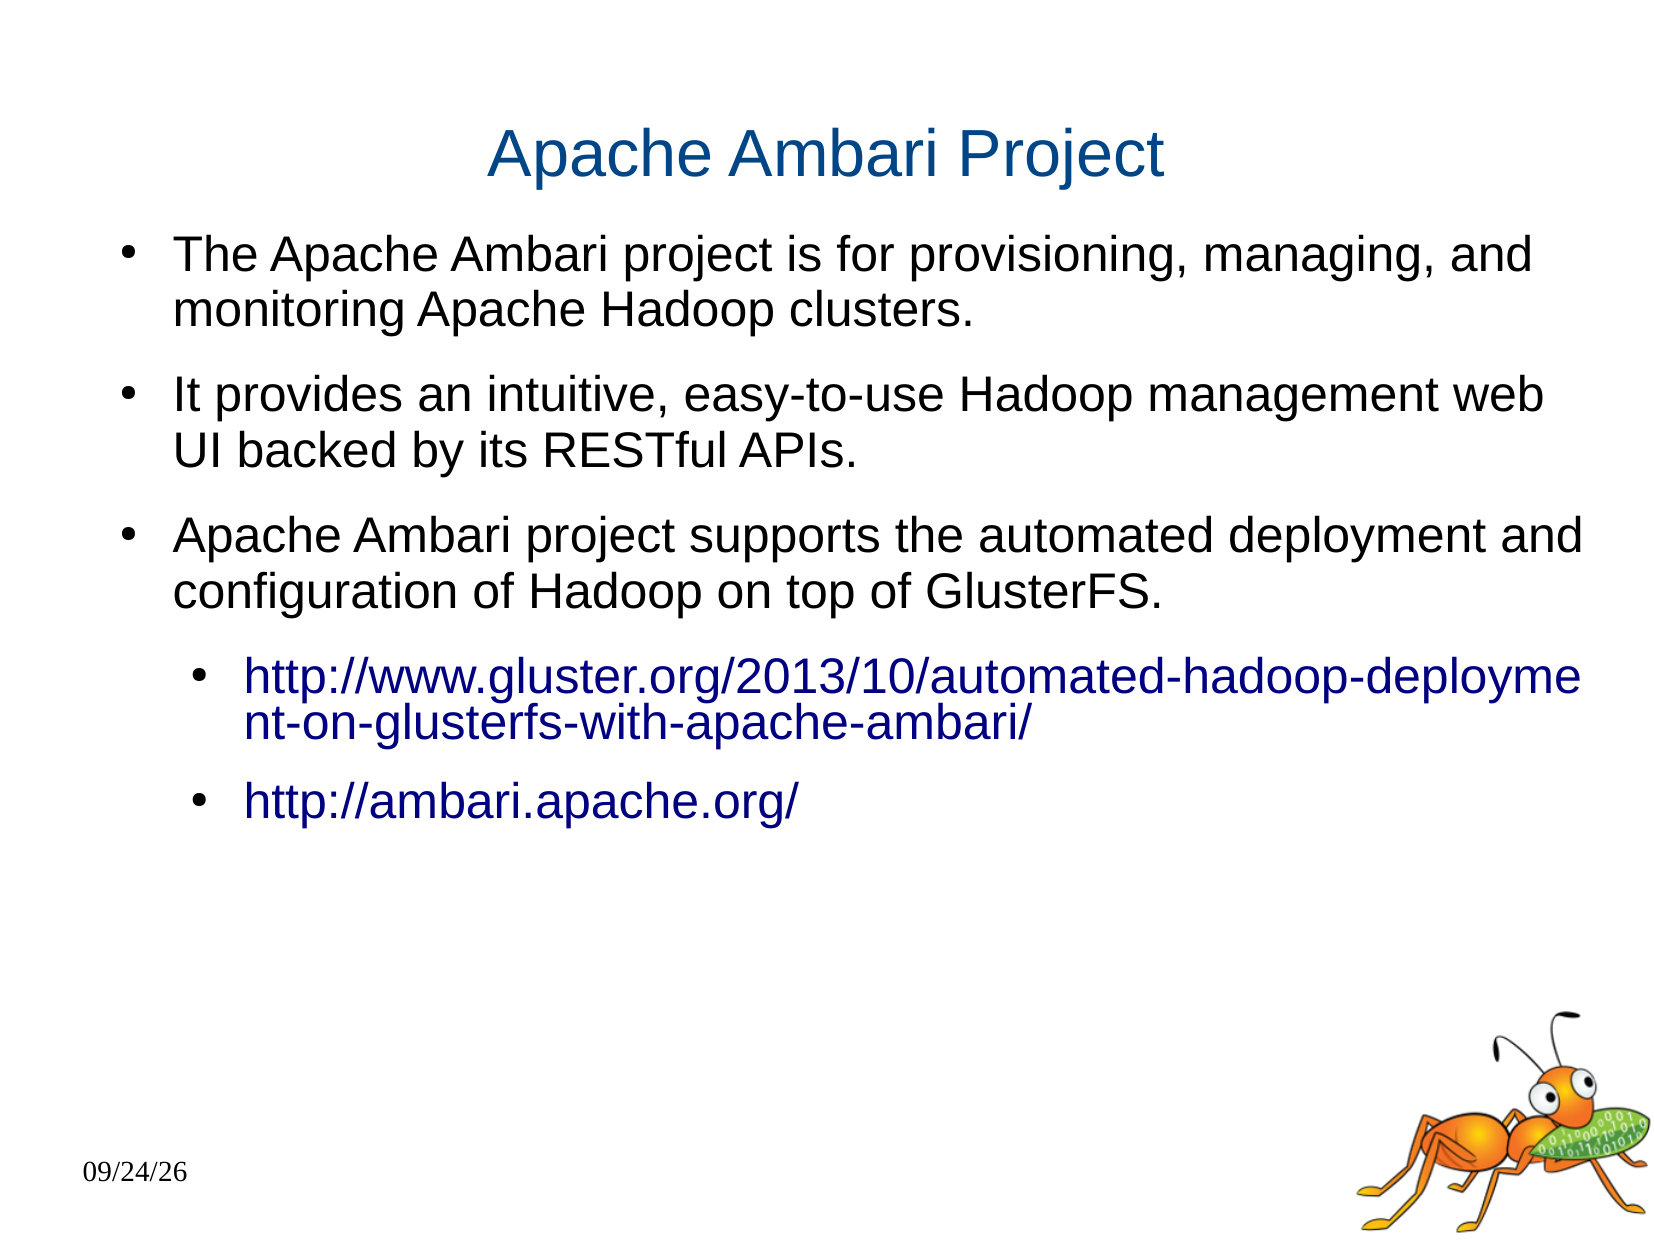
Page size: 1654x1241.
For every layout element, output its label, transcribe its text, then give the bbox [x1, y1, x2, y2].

list The Apache Ambari project is for provisioning, managing, and monitoring Apache Hadoop clusters. It provides an intuitive, easy-to-use Hadoop management web UI backed by its RESTful APIs. Apache Ambari project supports the automated deployment and configuration of Hadoop on top of GlusterFS. http://www.gluster.org/2013/10/automated-hadoop-deployment-on-glusterfs-with-apache-ambari/ http://ambari.apache.org/ [101, 225, 1591, 946]
title Apache Ambari Project [82, 49, 1571, 257]
picture [1353, 1009, 1654, 1235]
